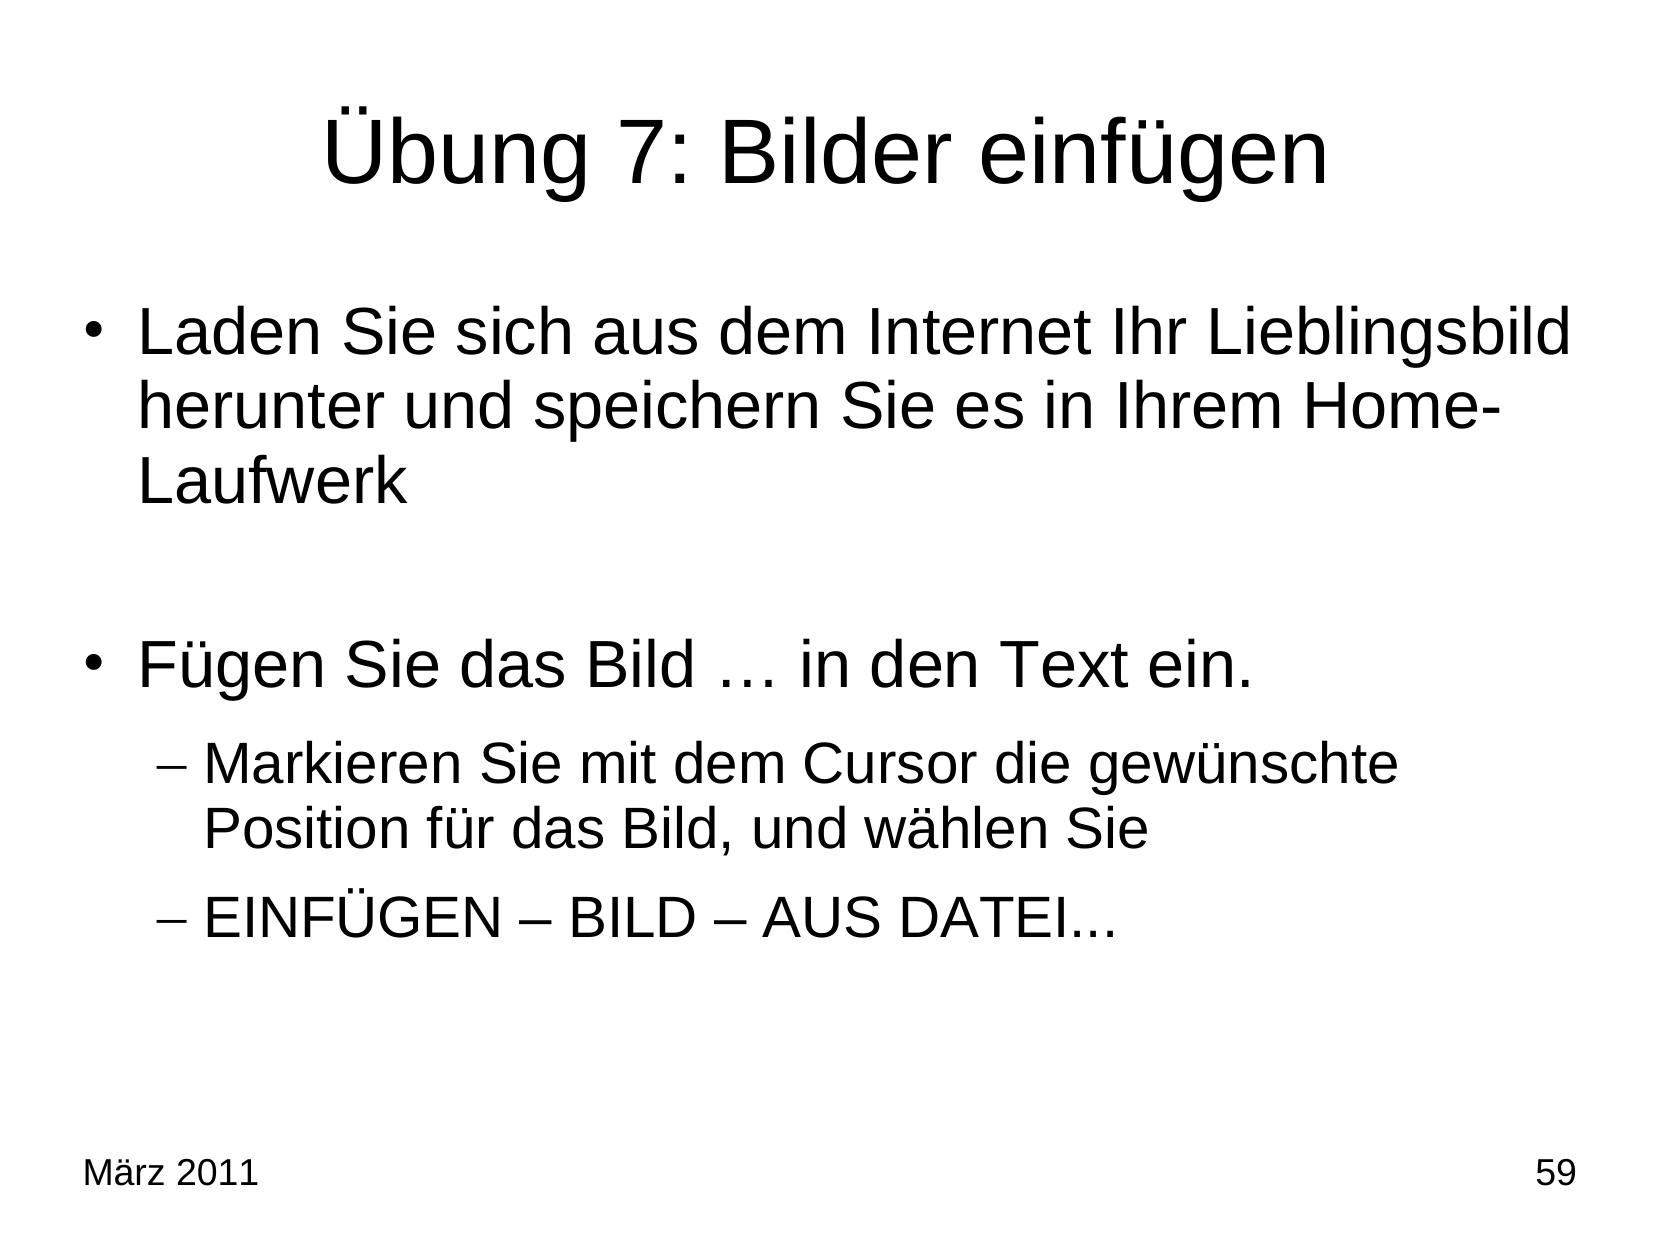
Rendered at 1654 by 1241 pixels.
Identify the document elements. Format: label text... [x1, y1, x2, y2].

list Laden Sie sich aus dem Internet Ihr Lieblingsbild herunter und speichern Sie es in Ihrem Home-Laufwerk Fügen Sie das Bild … in den Text ein. Markieren Sie mit dem Cursor die gewünschte Position für das Bild, und wählen Sie EINFÜGEN – BILD – AUS DATEI... [82, 290, 1595, 1109]
title Übung 7: Bilder einfügen [82, 49, 1571, 257]
